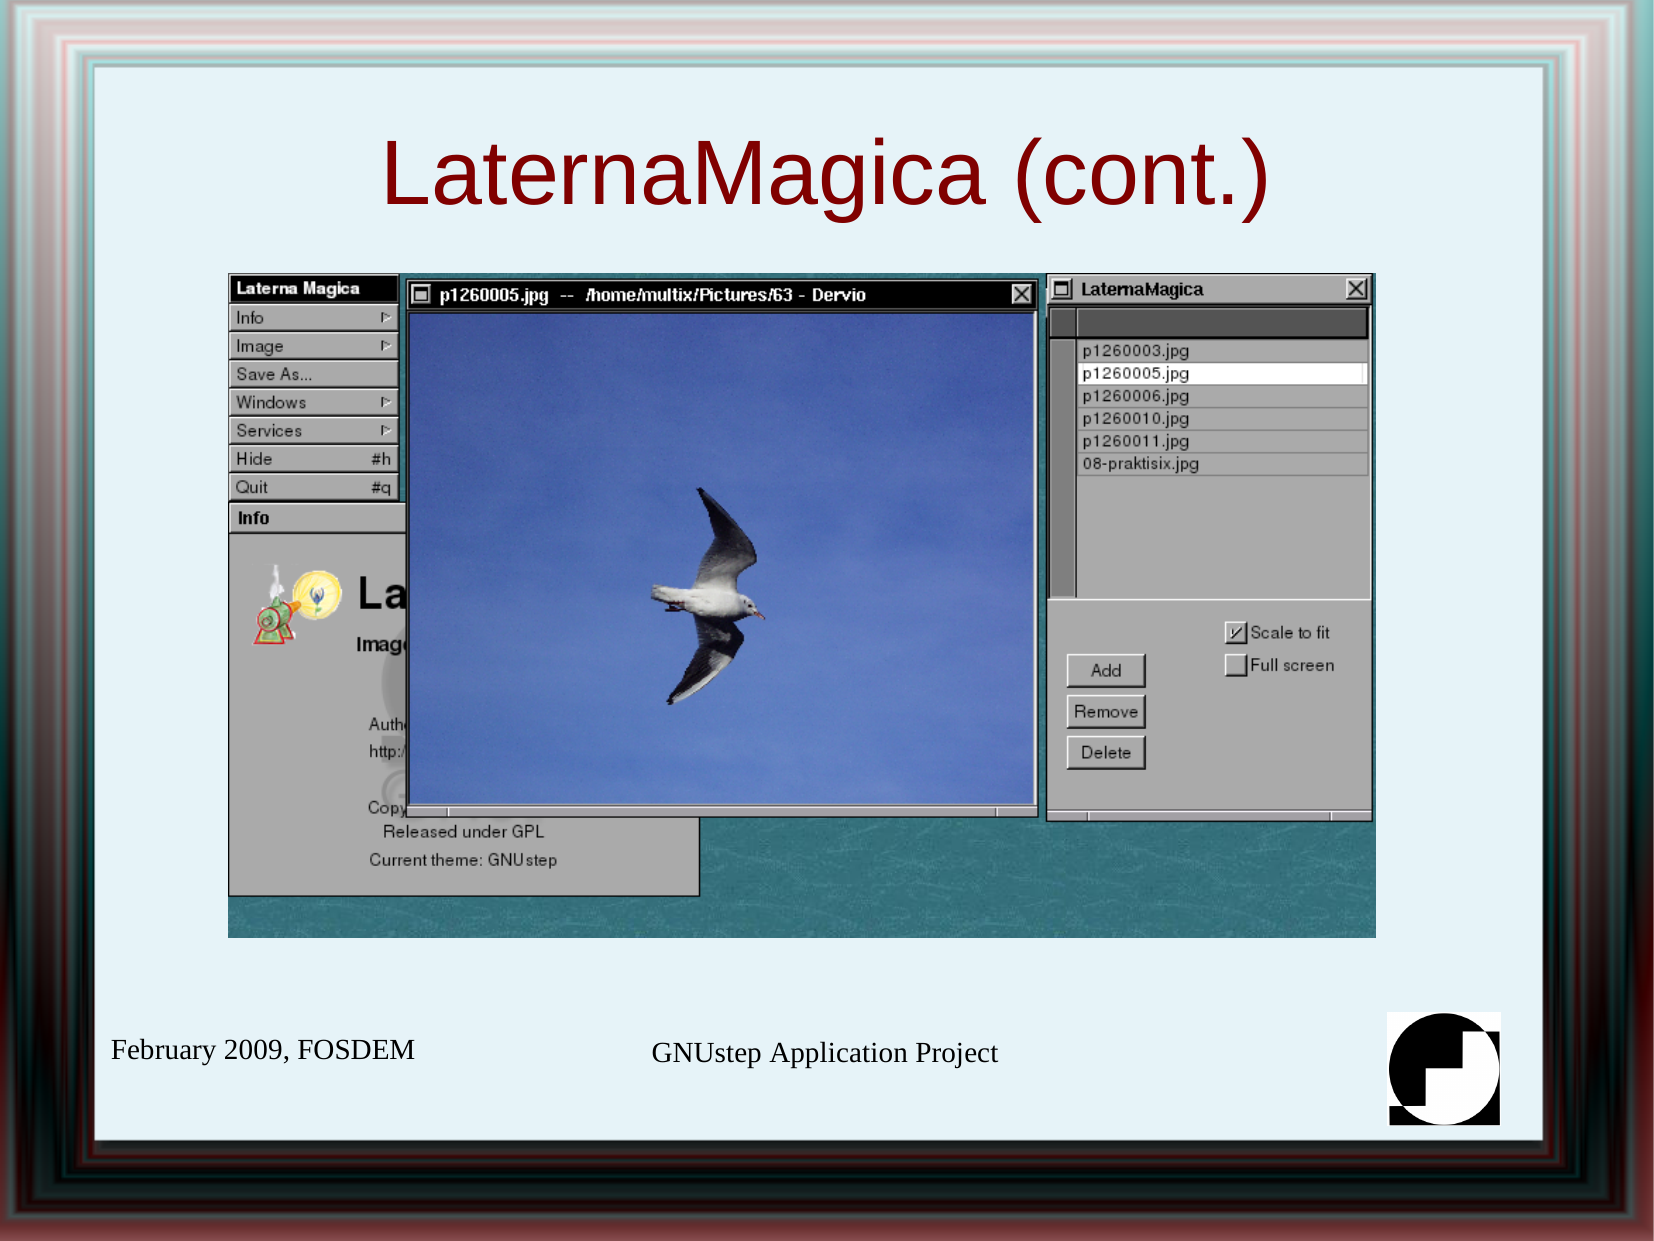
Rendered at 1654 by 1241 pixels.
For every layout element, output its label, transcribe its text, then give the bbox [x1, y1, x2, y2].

title LaternaMagica (cont.) [118, 95, 1536, 250]
picture [0, 0, 1654, 1241]
